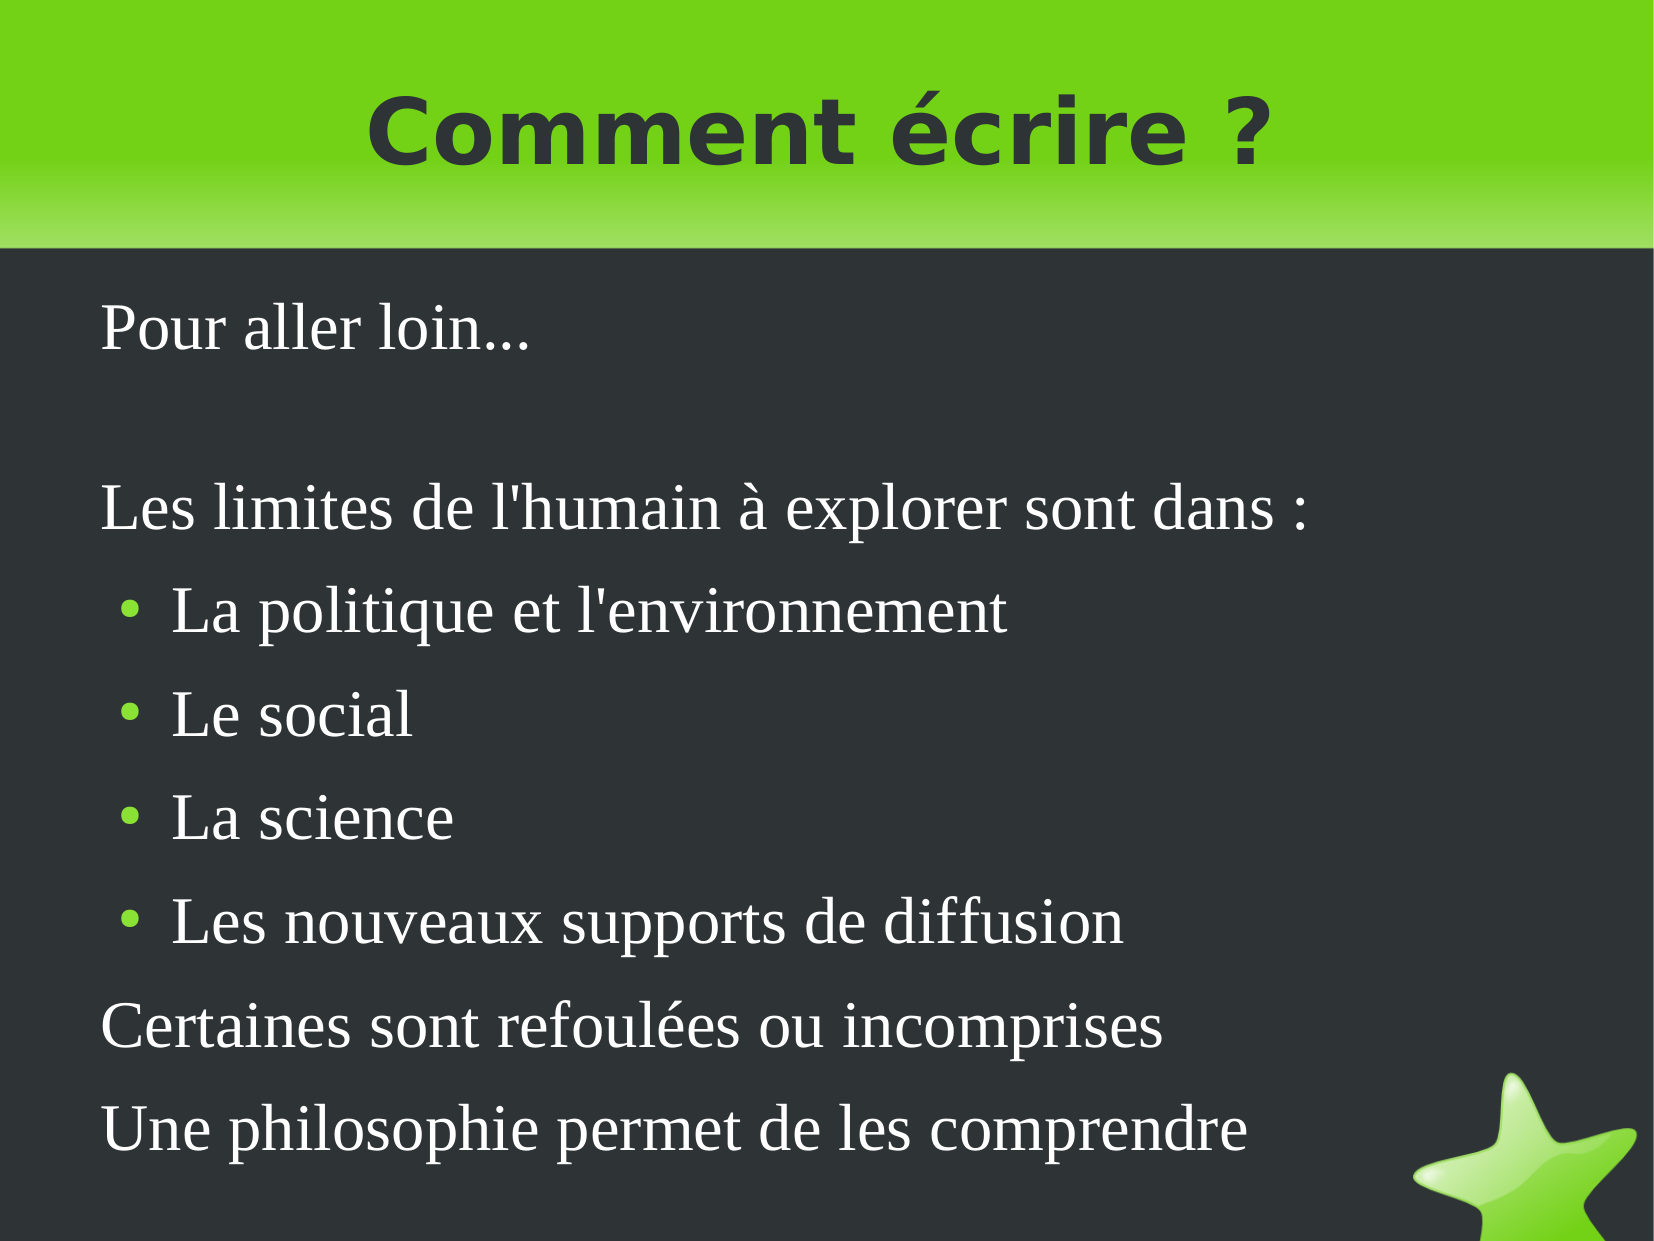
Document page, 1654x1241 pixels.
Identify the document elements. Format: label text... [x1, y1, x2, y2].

list Pour aller loin... Les limites de l'humain à explorer sont dans : La politique et l'environnement Le social La science Les nouveaux supports de diffusion Certaines sont refoulées ou incomprises Une philosophie permet de les comprendre [82, 290, 1571, 1224]
picture [0, 0, 1654, 1241]
title Comment écrire ? [76, 36, 1565, 229]
